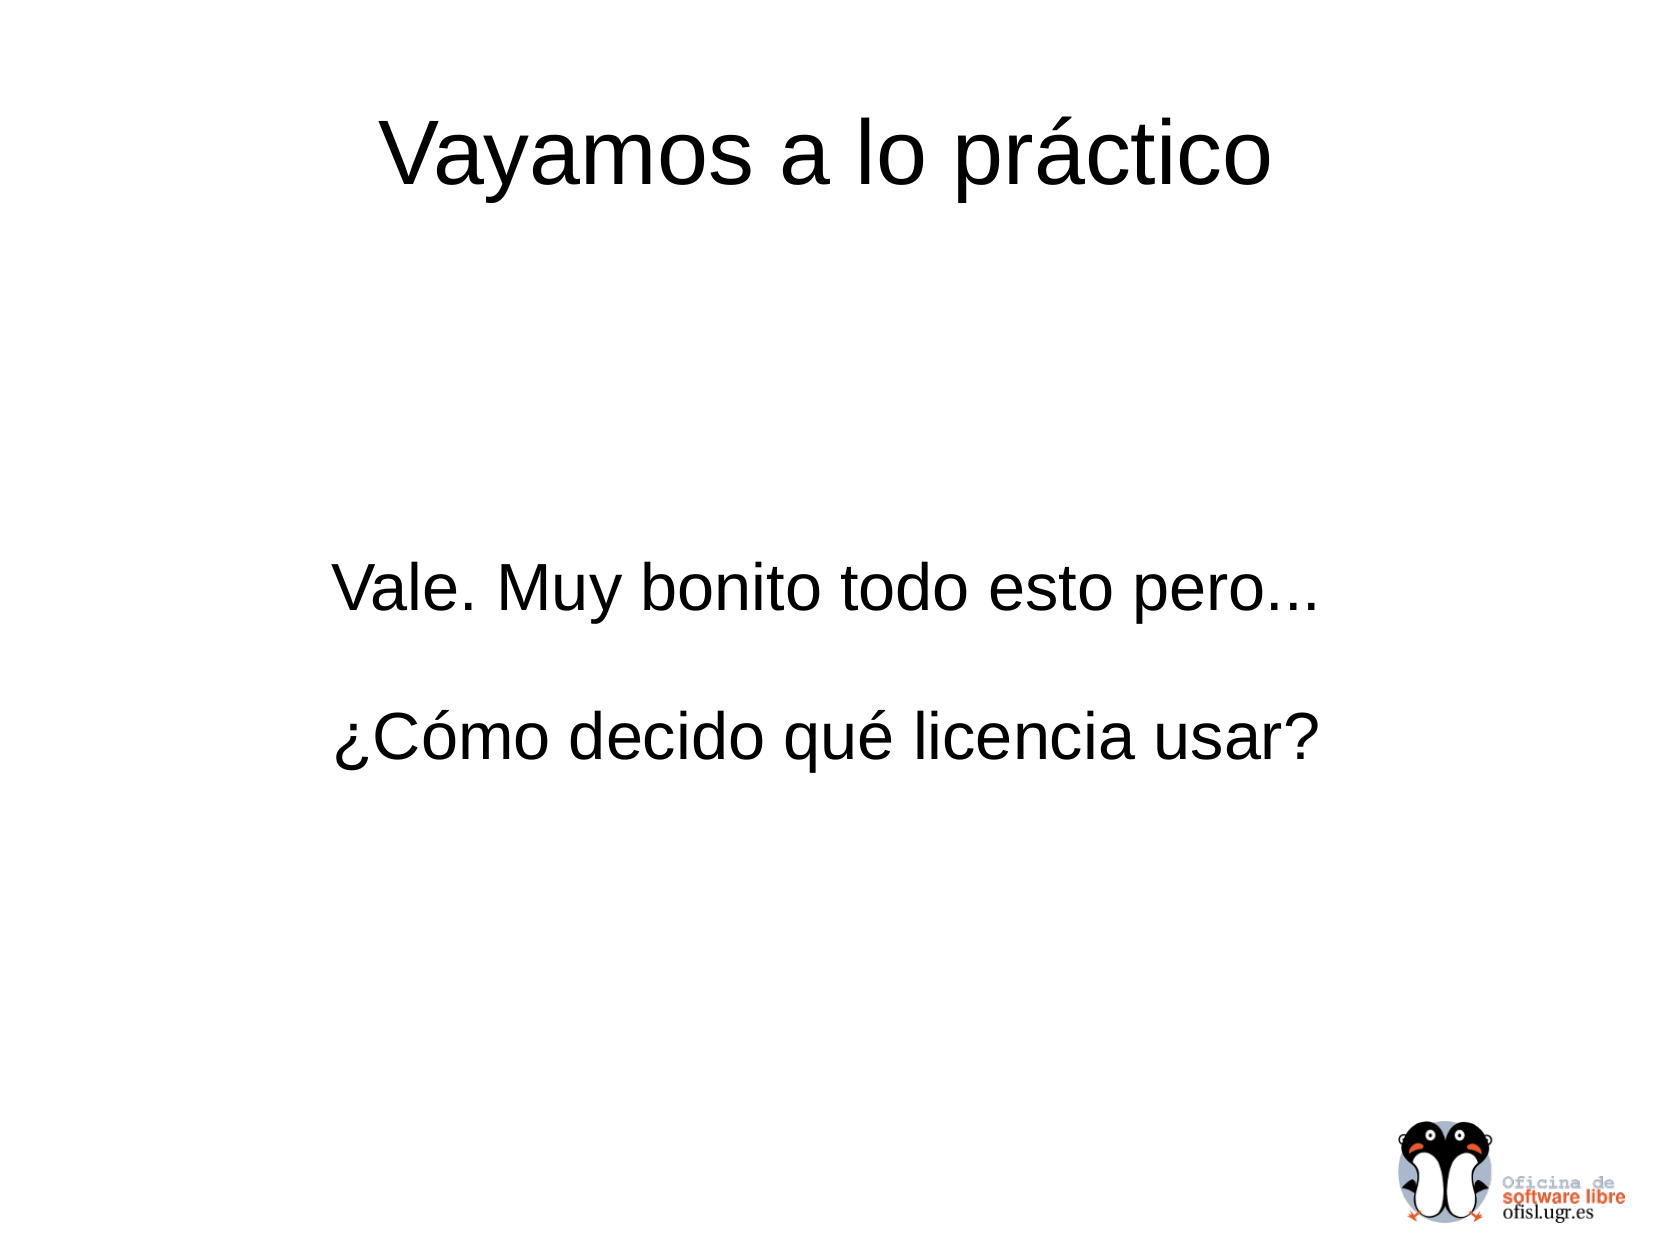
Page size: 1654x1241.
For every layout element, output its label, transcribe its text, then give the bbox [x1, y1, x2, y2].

subtitle Vale. Muy bonito todo esto pero... ¿Cómo decido qué licencia usar? [82, 297, 1571, 1102]
picture [1398, 1121, 1625, 1223]
title Vayamos a lo práctico [82, 56, 1571, 250]
